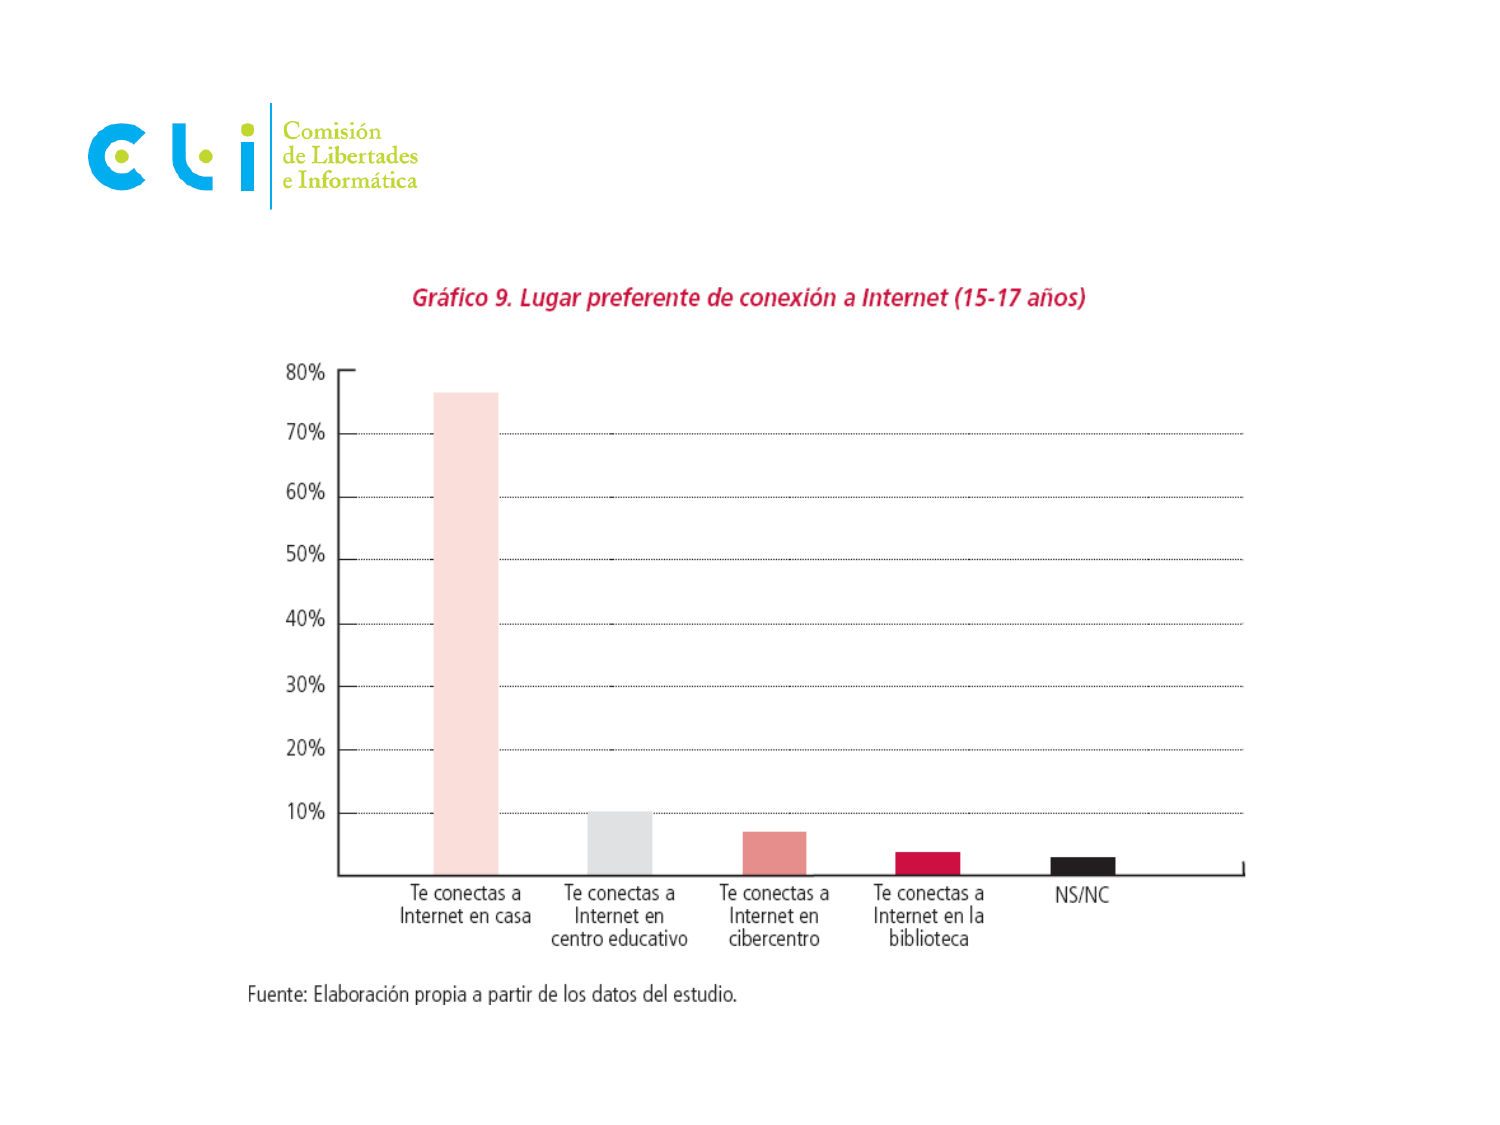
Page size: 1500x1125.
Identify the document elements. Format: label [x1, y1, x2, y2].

picture [17, 45, 514, 233]
picture [248, 262, 1252, 1005]
